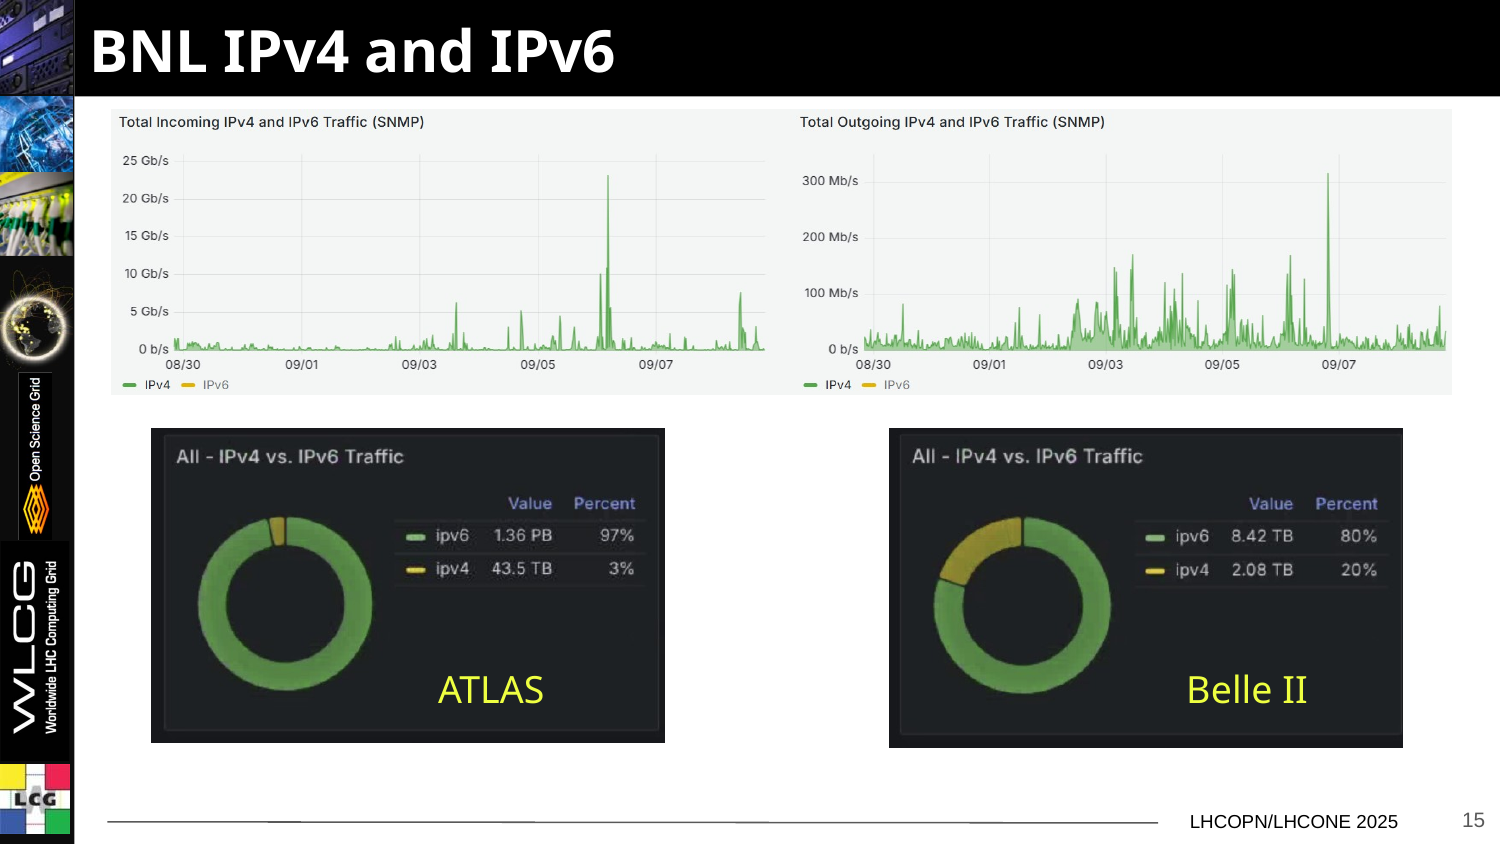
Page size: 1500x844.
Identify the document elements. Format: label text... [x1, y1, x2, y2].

picture [0, 764, 70, 834]
picture [0, 541, 70, 761]
text_box ATLAS [423, 650, 598, 716]
text_box Belle II [1171, 650, 1346, 716]
picture [151, 428, 665, 743]
picture [0, 0, 73, 94]
picture [19, 374, 52, 540]
title BNL IPv4 and IPv6 [74, 0, 1500, 97]
picture [889, 428, 1403, 748]
slide_number <number> [1440, 799, 1500, 839]
picture [0, 96, 73, 370]
picture [111, 109, 1452, 395]
